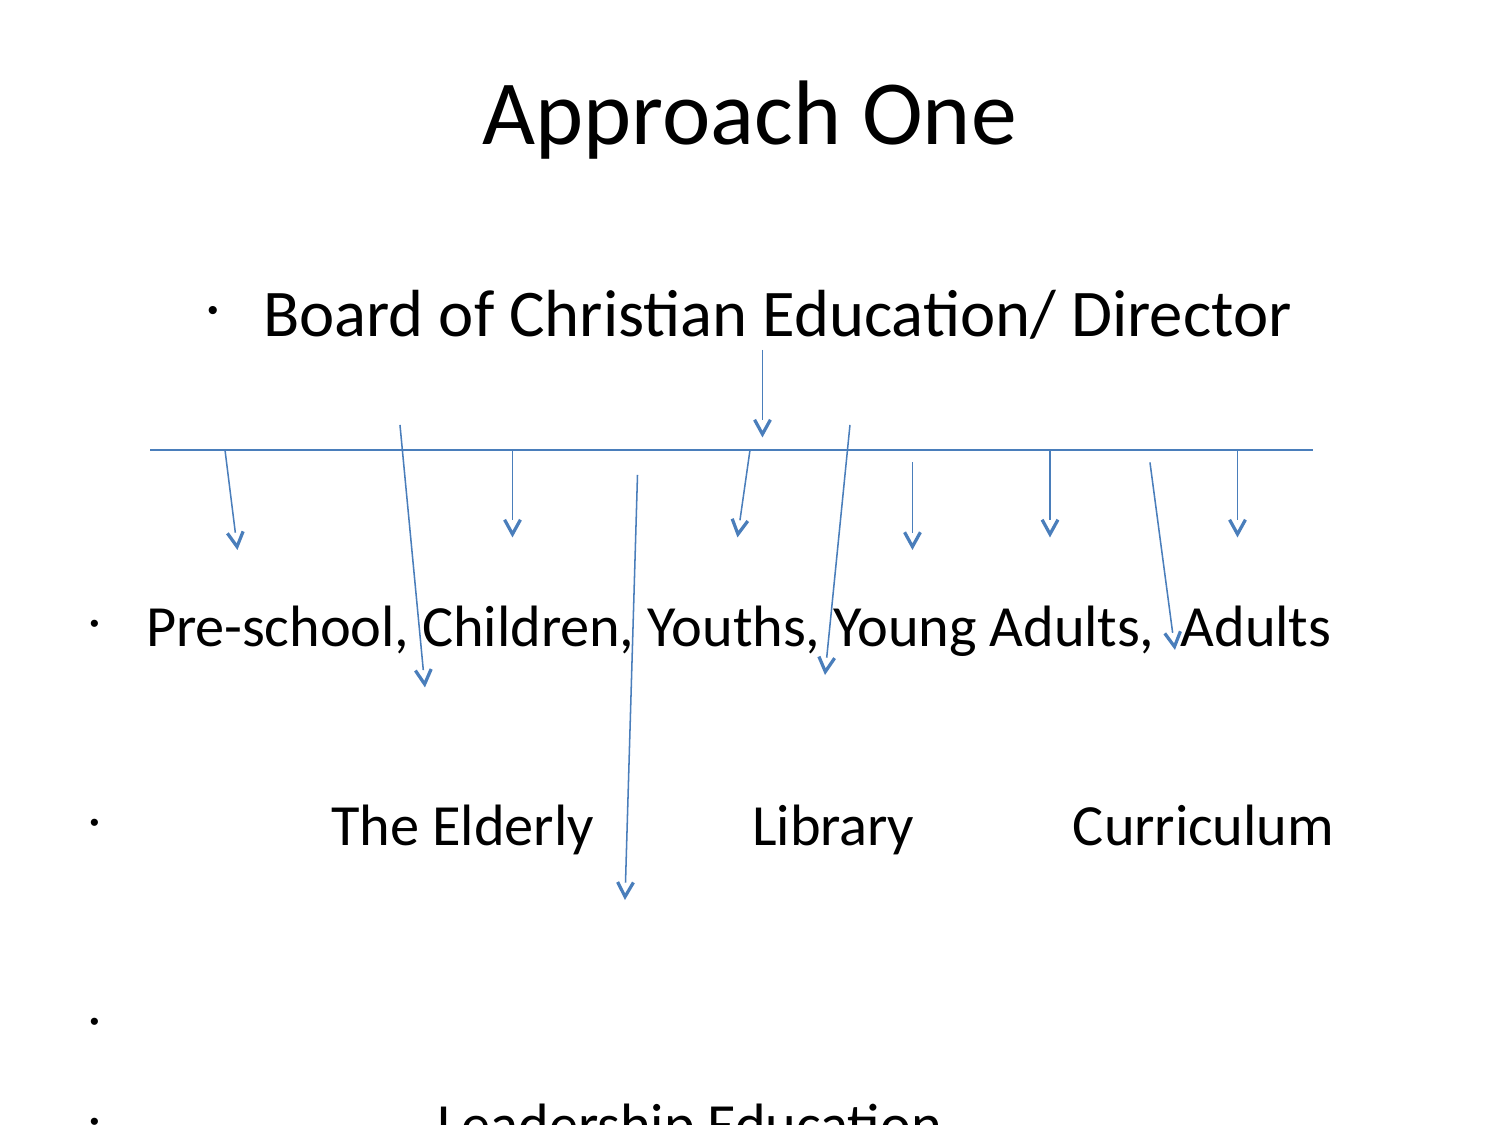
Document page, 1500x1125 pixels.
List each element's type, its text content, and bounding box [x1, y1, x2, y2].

title Approach One [75, 45, 1425, 233]
list Board of Christian Education/ Director Pre-school, Children, Youths, Young Adults, Adults The Elderly Library Curriculum Leadership Education [75, 262, 1425, 1005]
